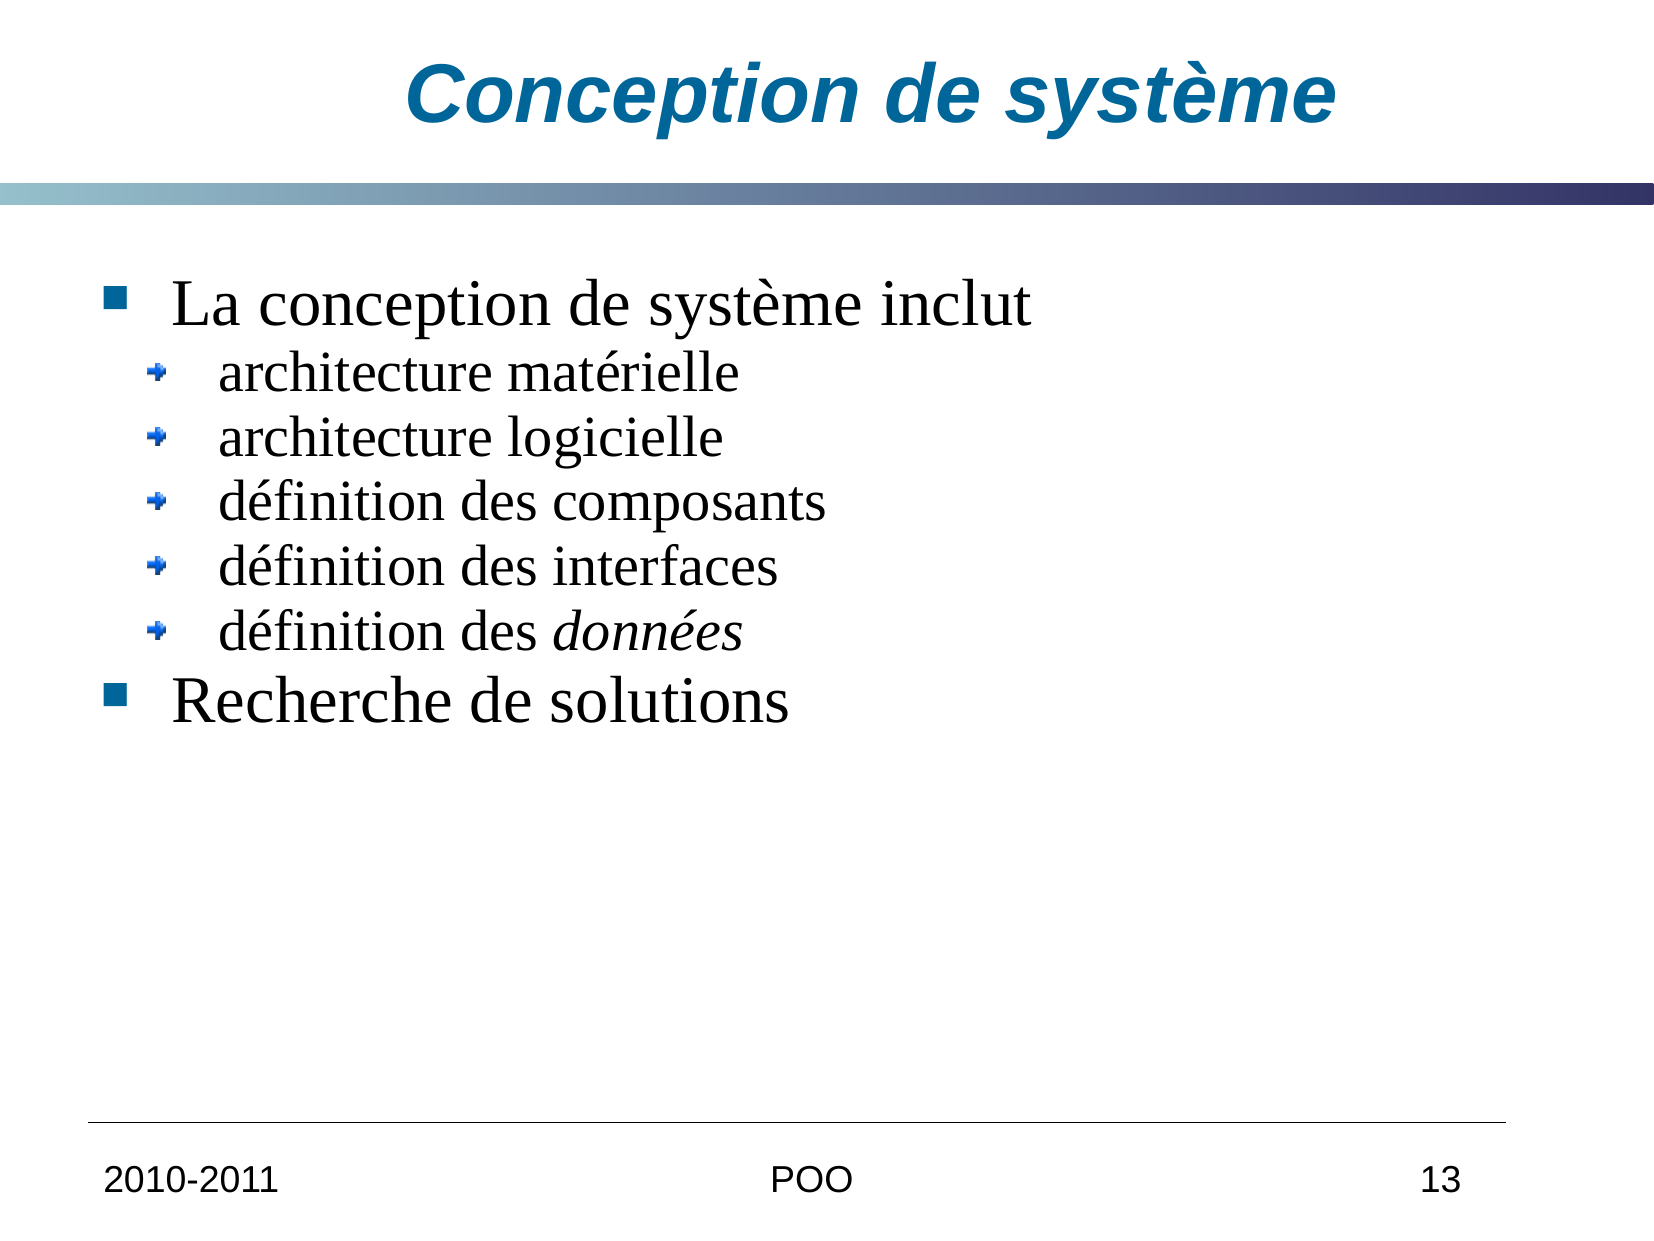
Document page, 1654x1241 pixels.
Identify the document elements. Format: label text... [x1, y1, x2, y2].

title Conception de système [236, 9, 1506, 178]
list La conception de système inclut architecture matérielle architecture logicielle définition des composants définition des interfaces définition des données Recherche de solutions [88, 265, 1499, 1093]
